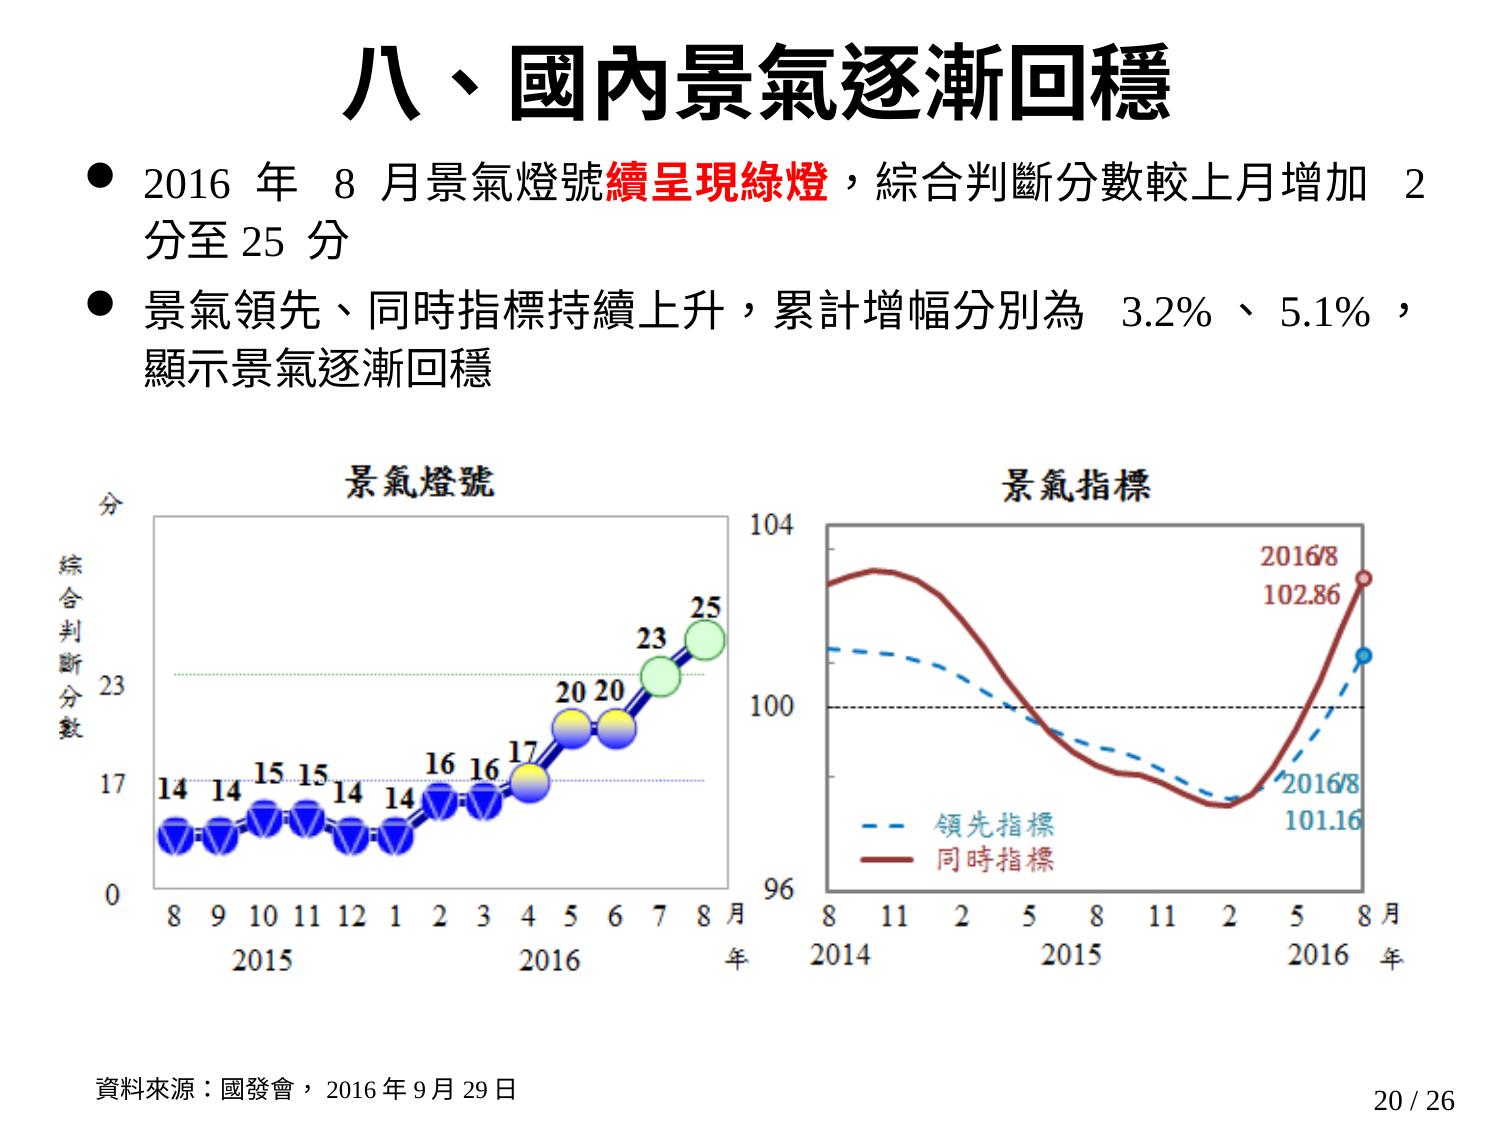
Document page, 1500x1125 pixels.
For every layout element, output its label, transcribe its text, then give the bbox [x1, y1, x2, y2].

text_box 2016 年 8 月景氣燈號續呈現綠燈，綜合判斷分數較上月增加 2 分至25 分 景氣領先、同時指標持續上升，累計增幅分別為 3.2%、5.1%，顯示景氣逐漸回穩 [45, 141, 1450, 386]
text_box 資料來源：國發會，2016年9月29日 [80, 1064, 1450, 1110]
picture [59, 460, 1419, 1000]
title 八、國內景氣逐漸回穩 [0, 34, 1500, 126]
